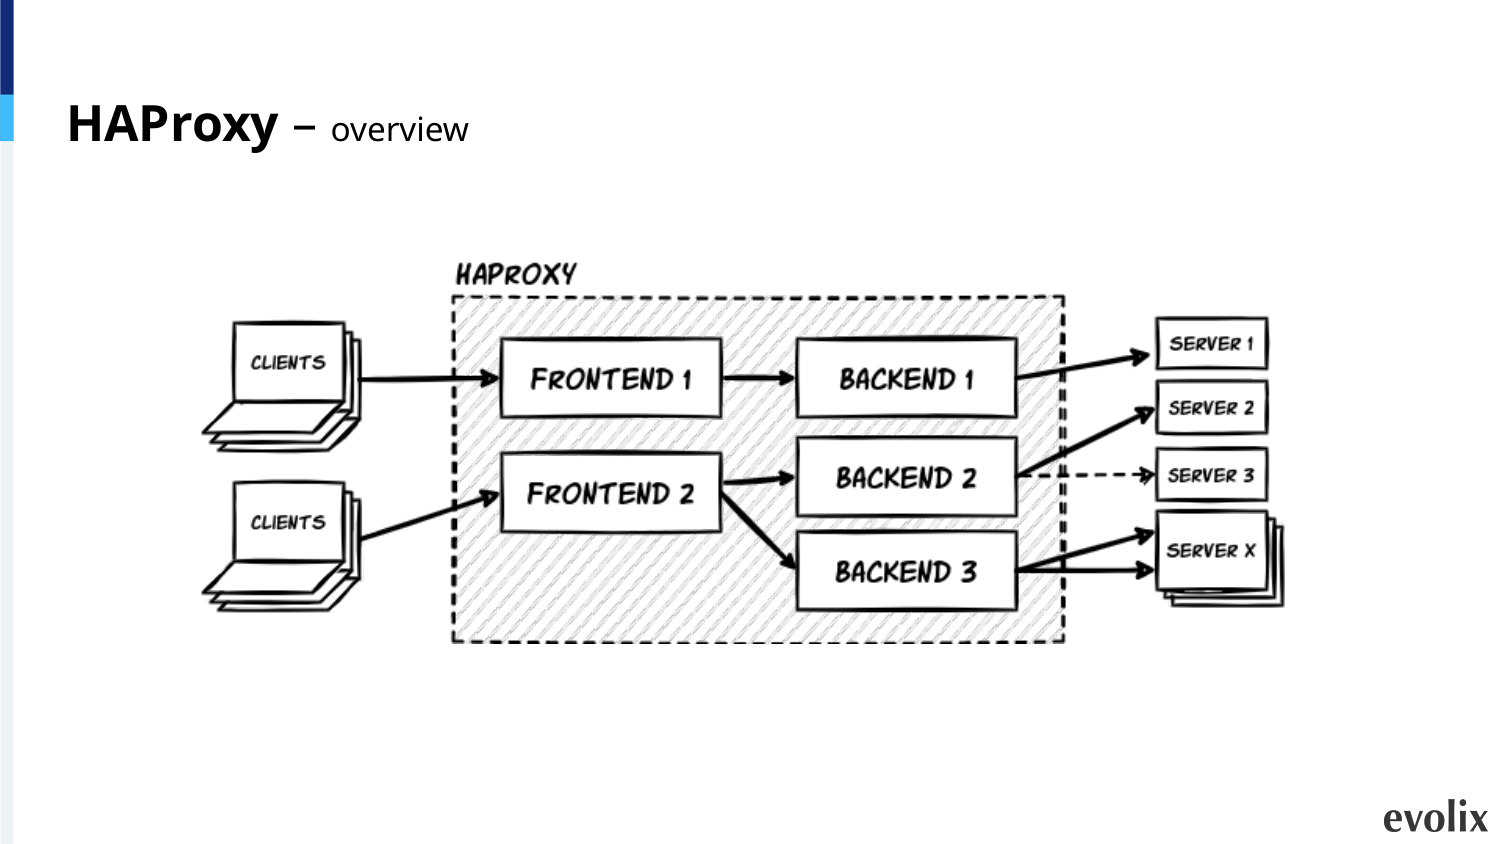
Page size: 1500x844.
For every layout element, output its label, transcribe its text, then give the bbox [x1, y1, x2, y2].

title HAProxy – overview [51, 76, 1449, 171]
picture [0, 0, 1500, 844]
